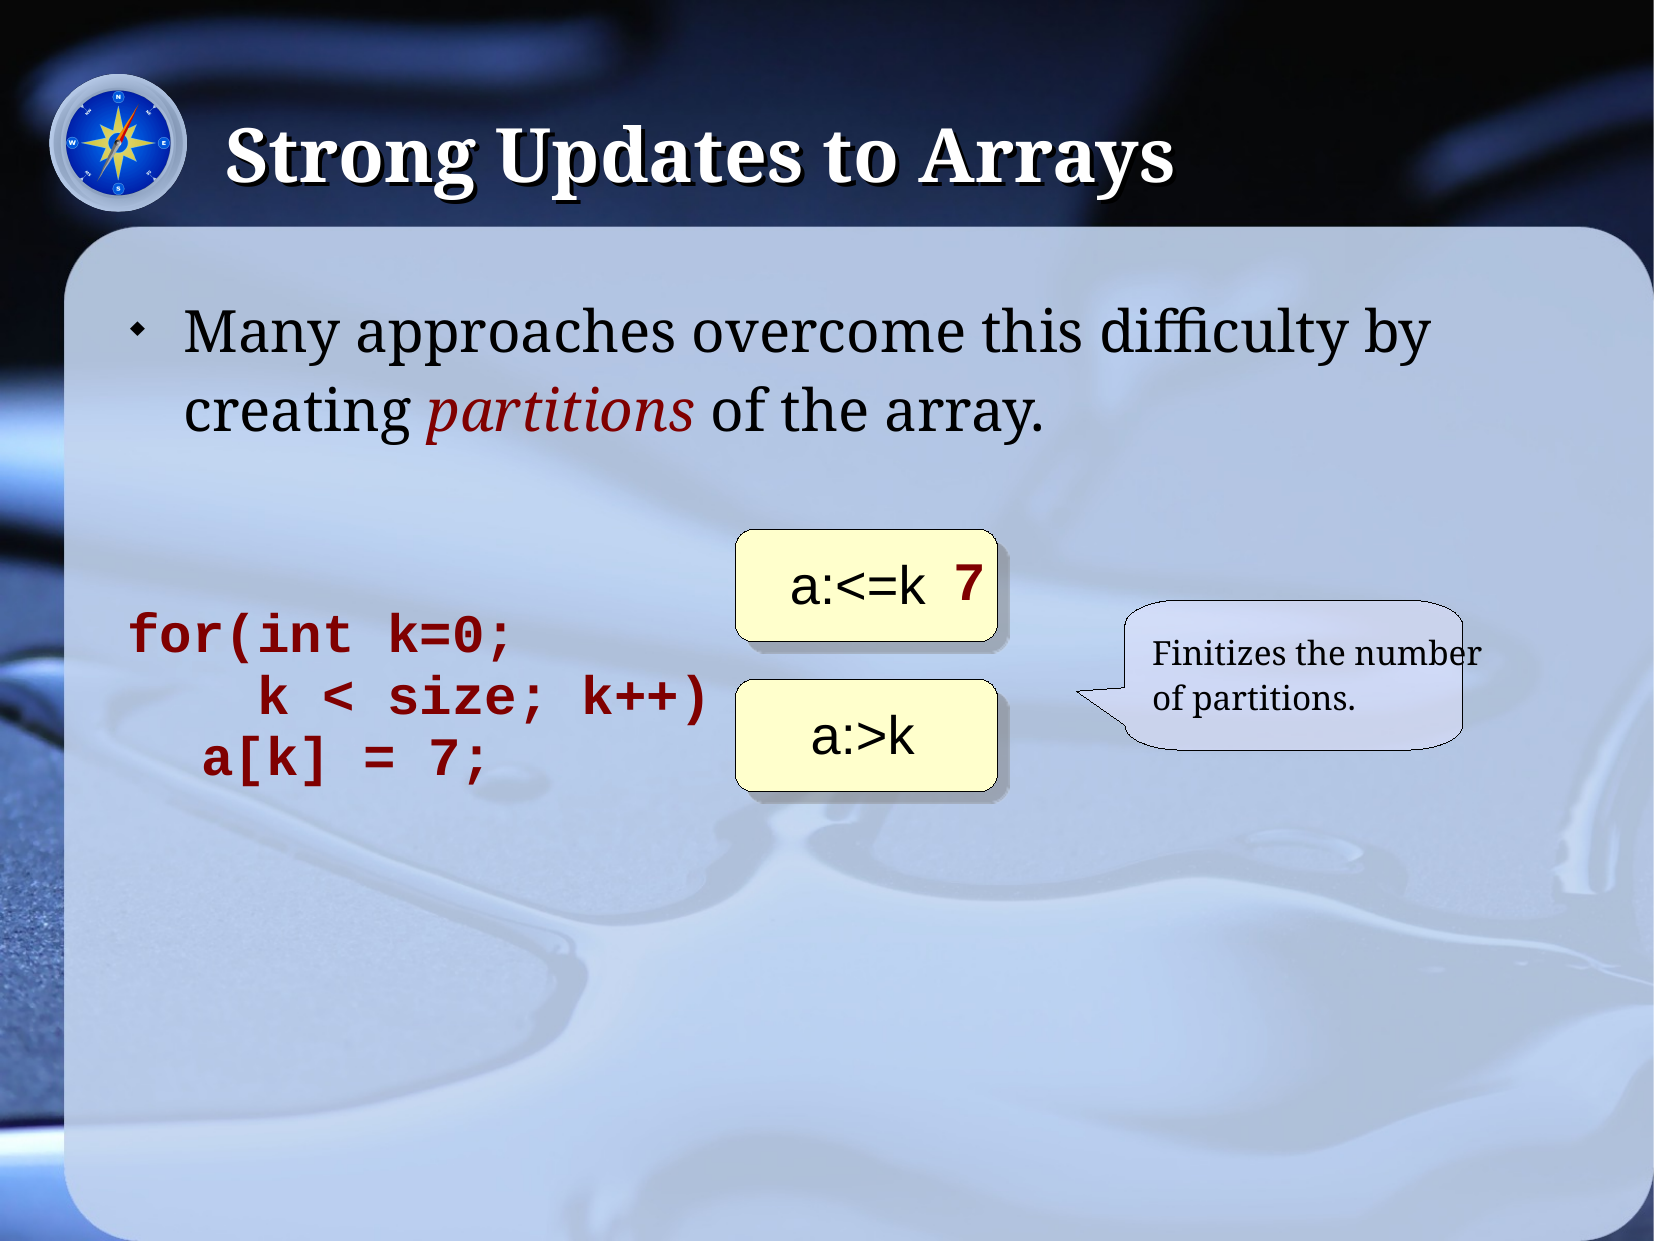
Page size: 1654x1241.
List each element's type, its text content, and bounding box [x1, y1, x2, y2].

text_box a:>k [775, 698, 951, 774]
text_box [735, 679, 998, 792]
text_box [735, 529, 998, 642]
text_box for(int k=0; k < size; k++) a[k] = 7; [112, 600, 754, 826]
picture [0, 0, 1654, 1241]
text_box Finitizes the number of partitions. [1076, 600, 1463, 751]
text_box a:<=k [775, 548, 938, 624]
list Many approaches overcome this difficulty by creating partitions of the array. [112, 290, 1571, 1109]
title Strong Updates to Arrays [225, 49, 1571, 257]
text_box 7 [938, 548, 998, 625]
